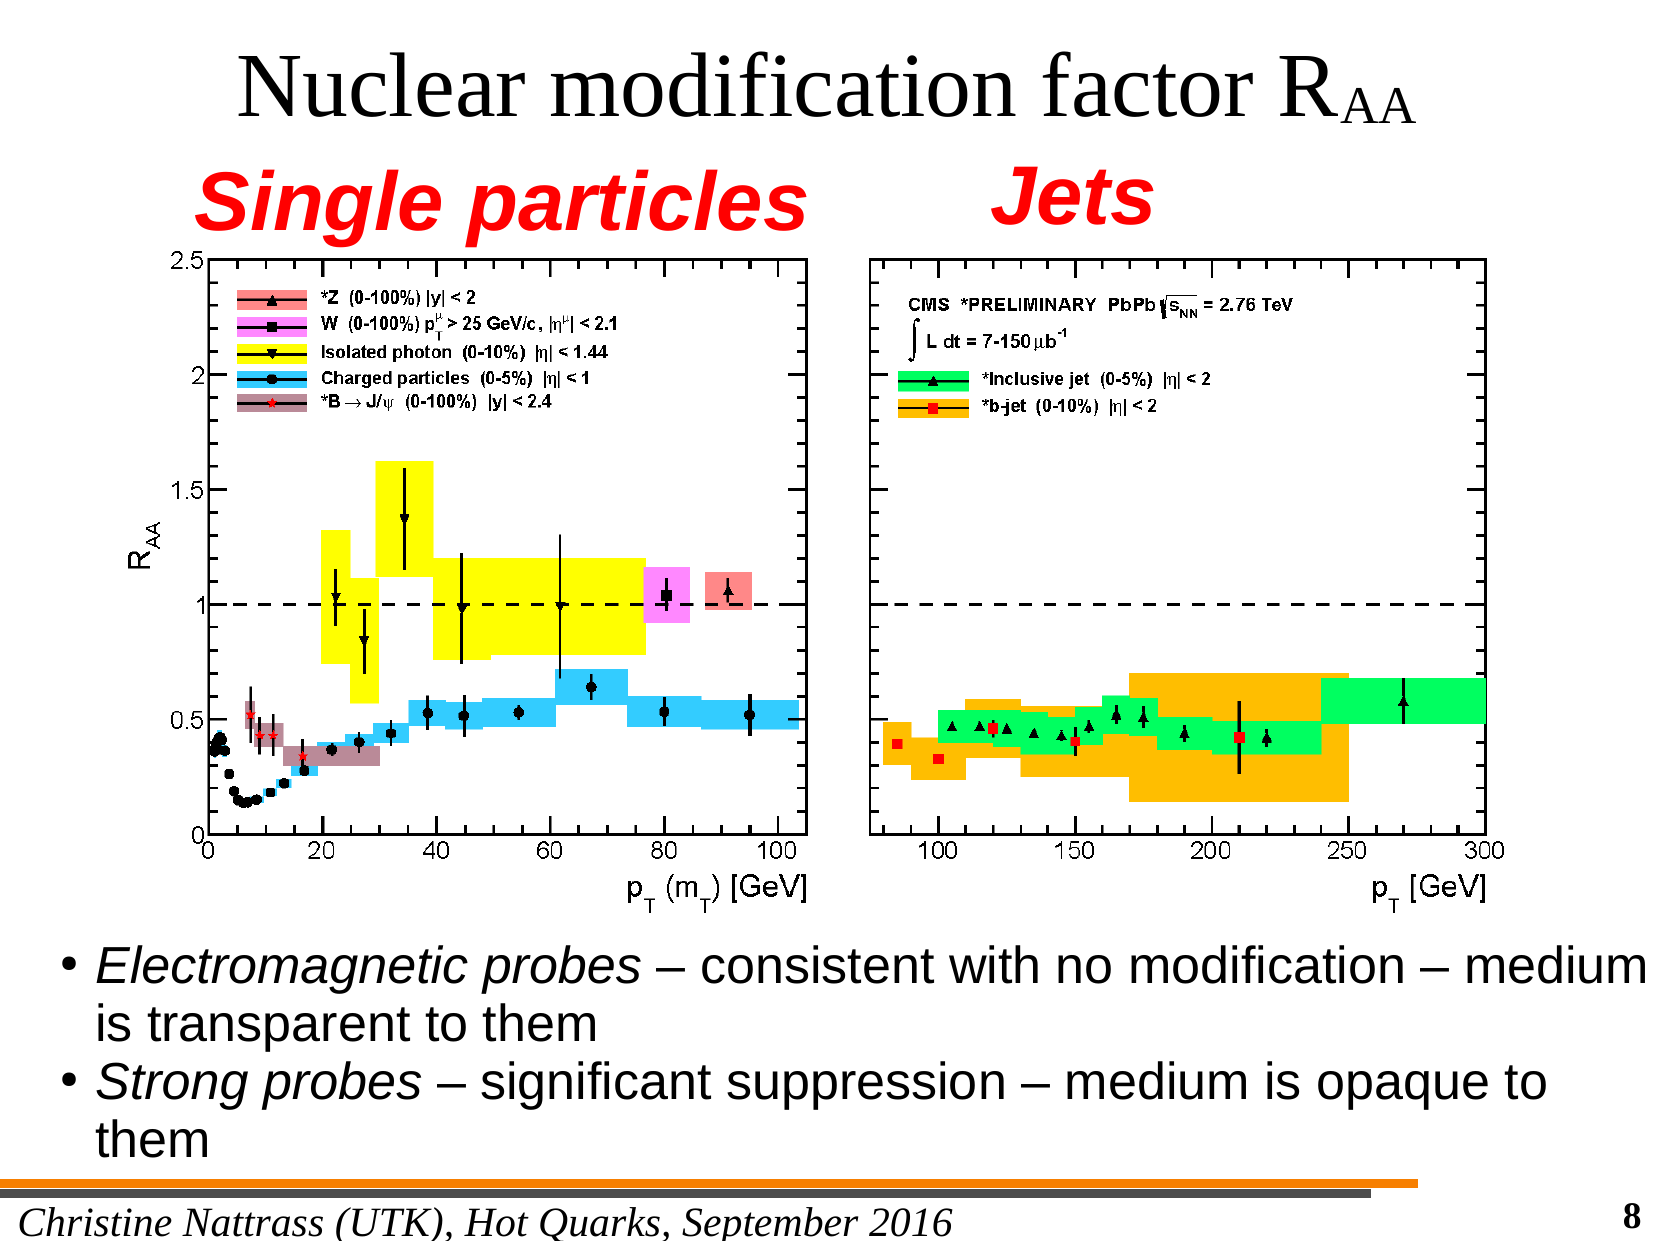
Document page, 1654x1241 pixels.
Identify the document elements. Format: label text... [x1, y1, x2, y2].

title Nuclear modification factor RAA [82, 18, 1571, 152]
text_box Single particles [179, 147, 952, 261]
picture [124, 239, 1531, 916]
text_box Electromagnetic probes – consistent with no modification – medium is transparent to them Strong probes – significant suppression – medium is opaque to them [45, 928, 1654, 1178]
text_box Jets [975, 141, 1276, 239]
